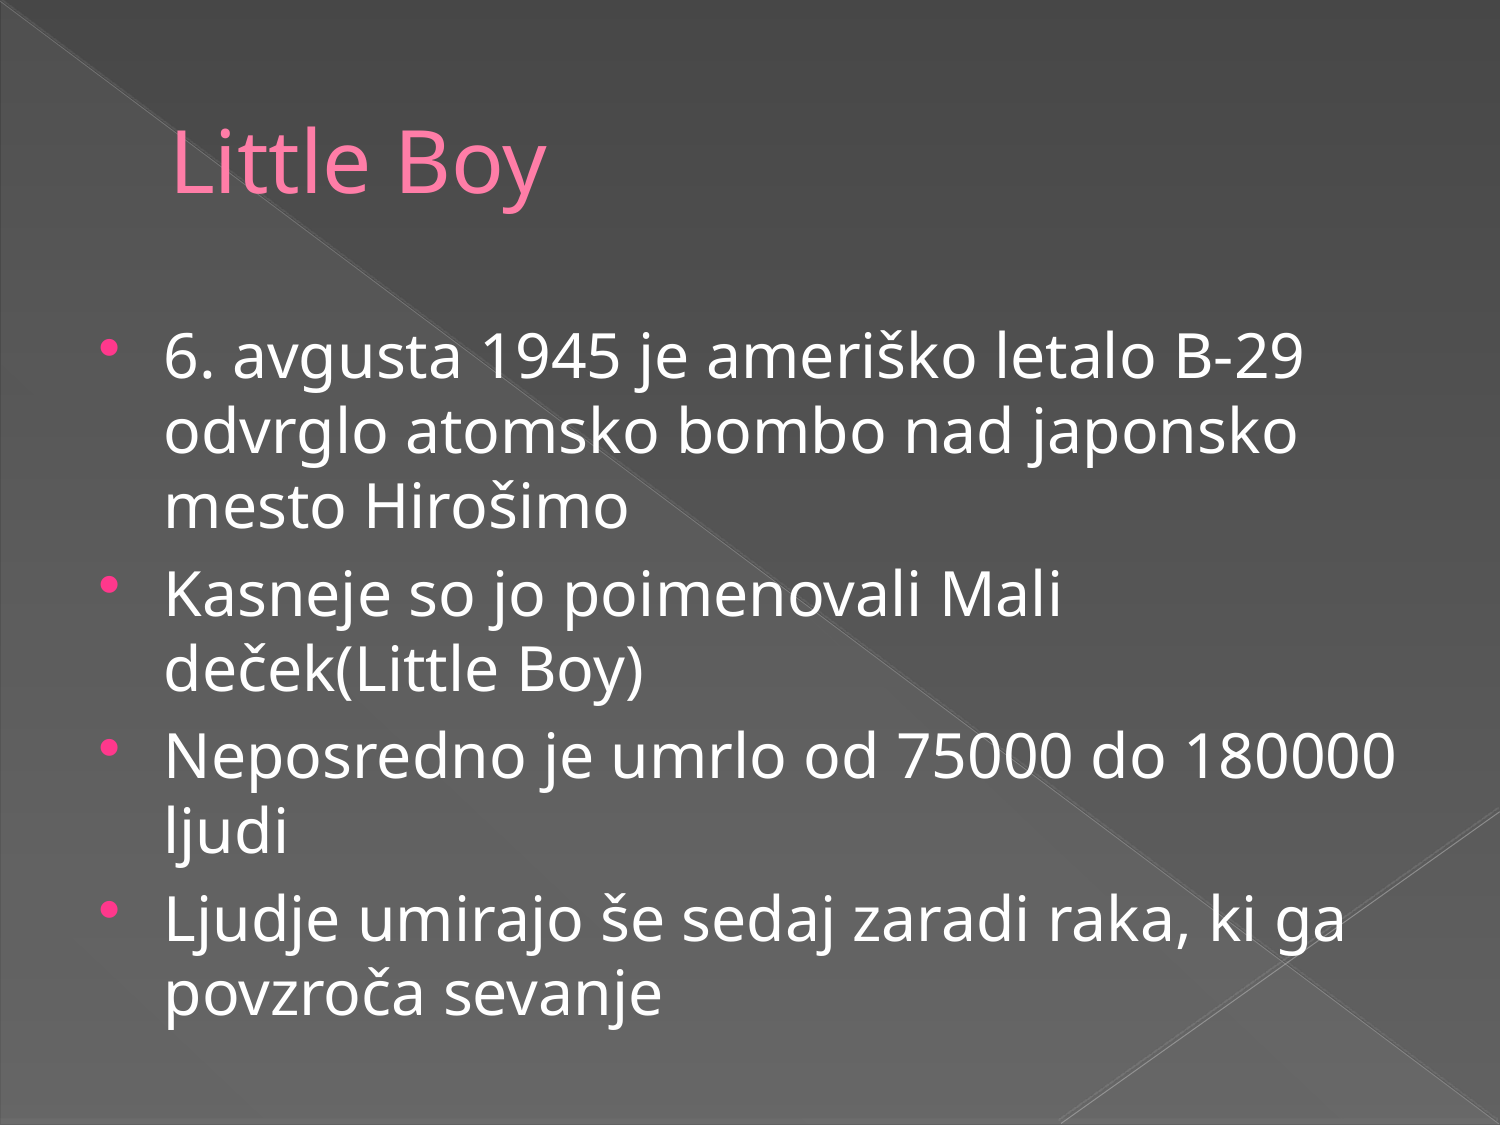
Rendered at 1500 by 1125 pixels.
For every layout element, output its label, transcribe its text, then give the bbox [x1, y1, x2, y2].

list 6. avgusta 1945 je ameriško letalo B-29 odvrglo atomsko bombo nad japonsko mesto Hirošimo Kasneje so jo poimenovali Mali deček(Little Boy) Neposredno je umrlo od 75000 do 180000 ljudi Ljudje umirajo še sedaj zaradi raka, ki ga povzroča sevanje [75, 308, 1425, 1059]
title Little Boy [75, 43, 1425, 274]
